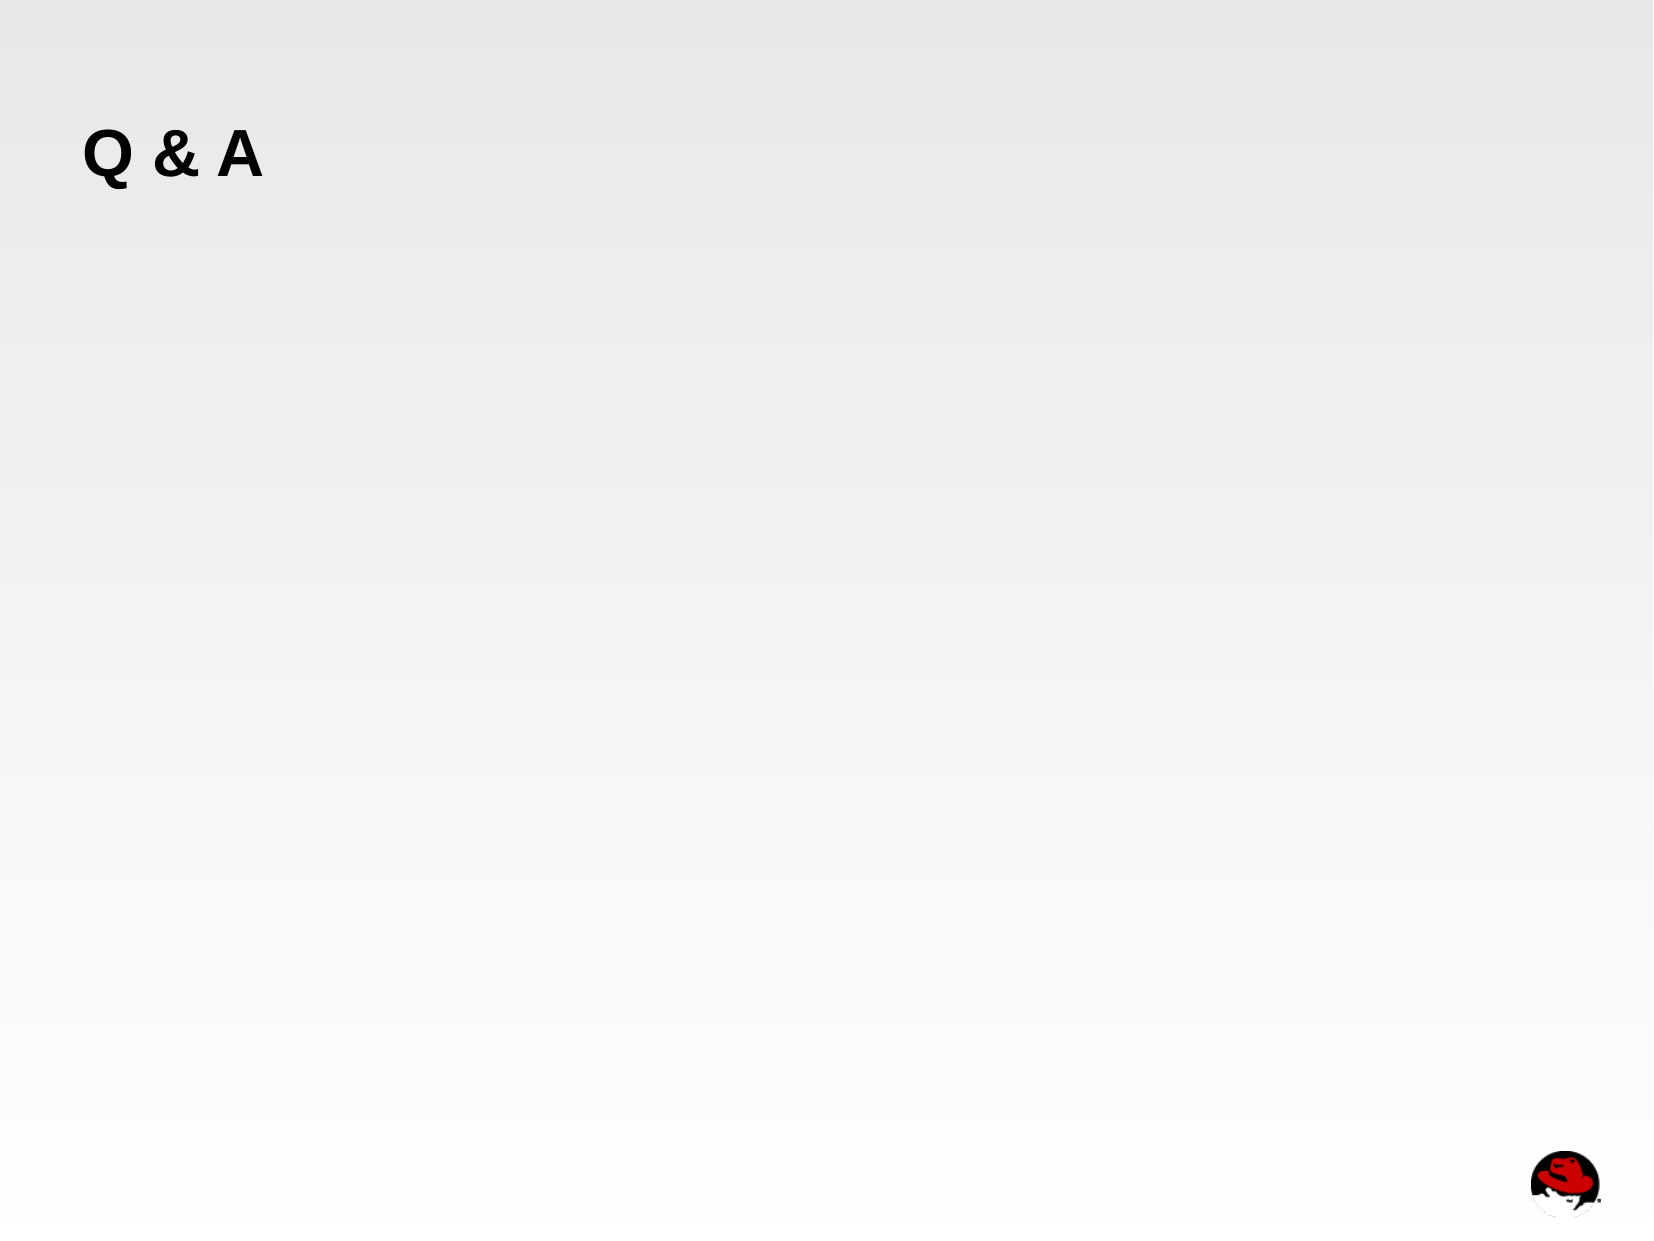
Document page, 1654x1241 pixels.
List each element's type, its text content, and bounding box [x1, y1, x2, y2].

title Q & A [82, 49, 1571, 257]
picture [0, 0, 1654, 1241]
